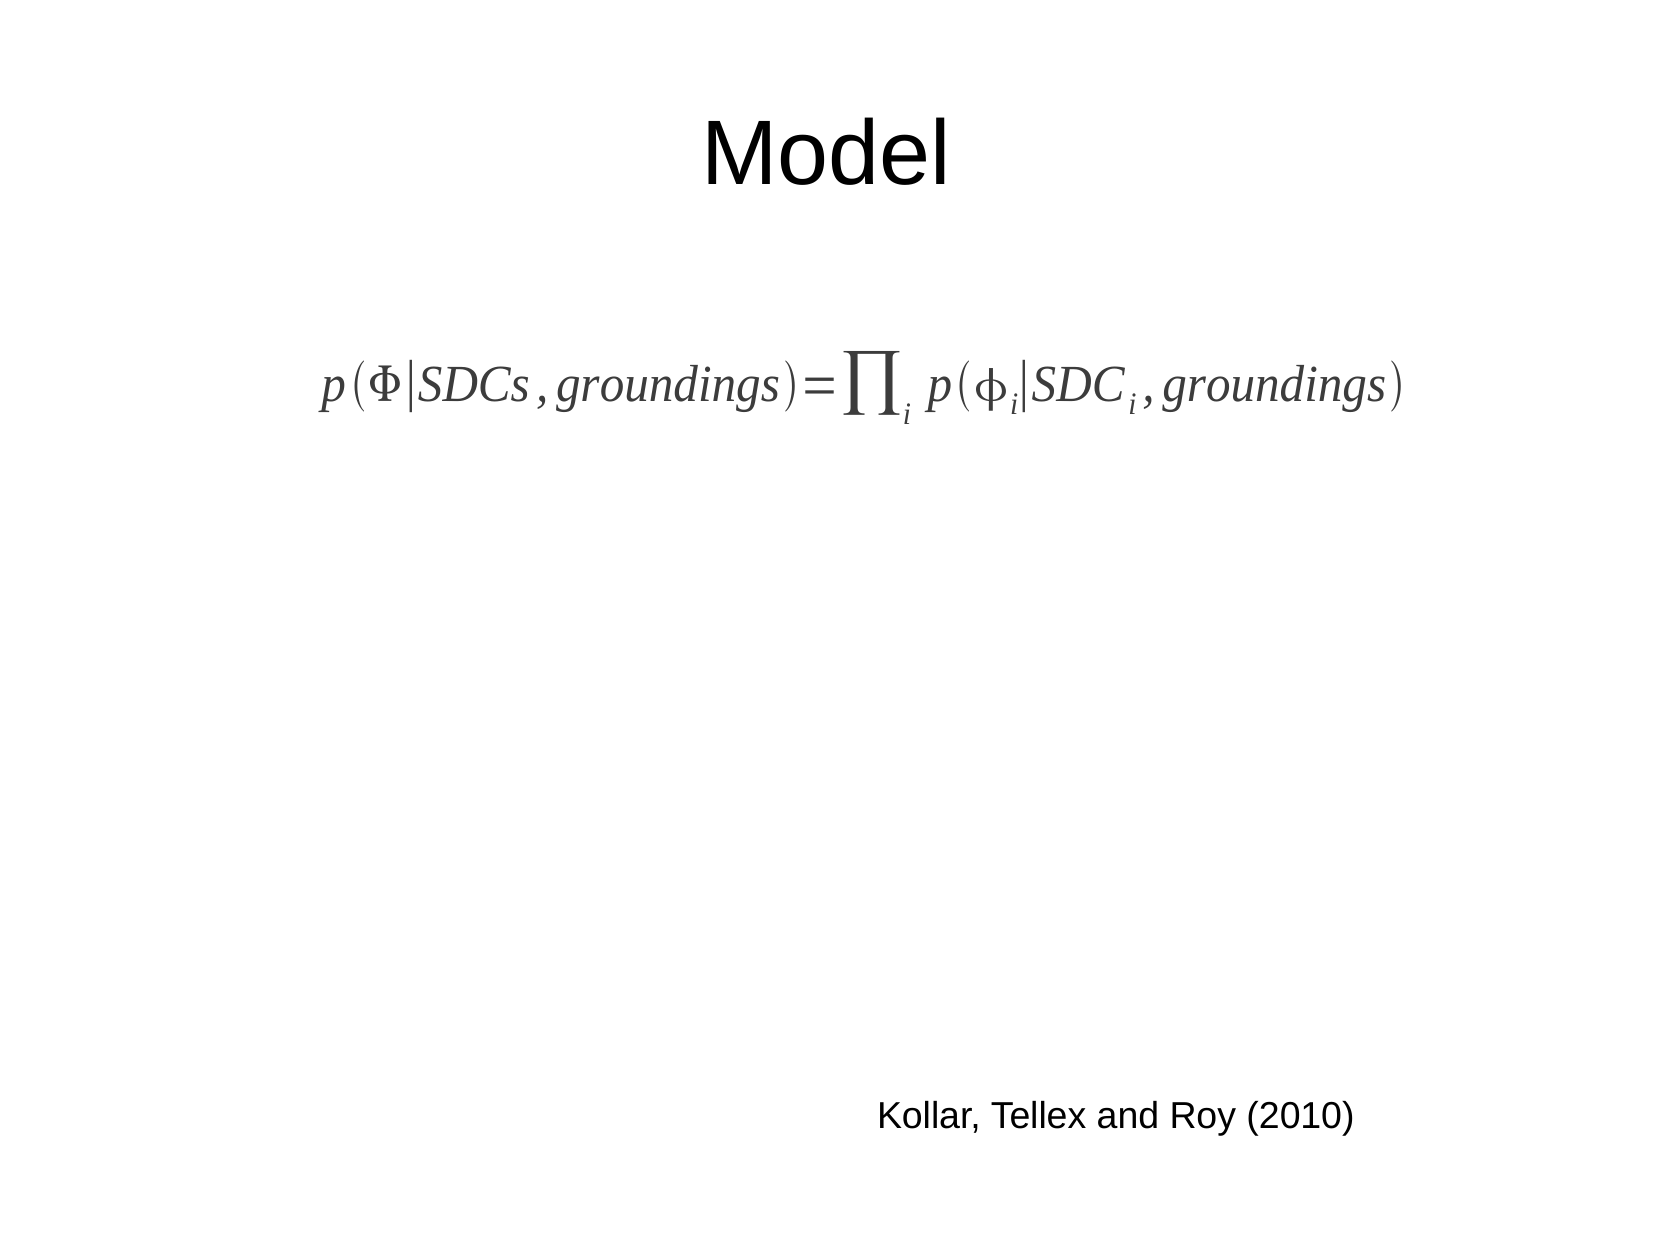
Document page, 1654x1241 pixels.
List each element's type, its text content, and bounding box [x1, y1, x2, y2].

title Model [82, 49, 1571, 257]
text_box Kollar, Tellex and Roy (2010) [862, 1087, 1388, 1145]
chart [310, 348, 1411, 431]
